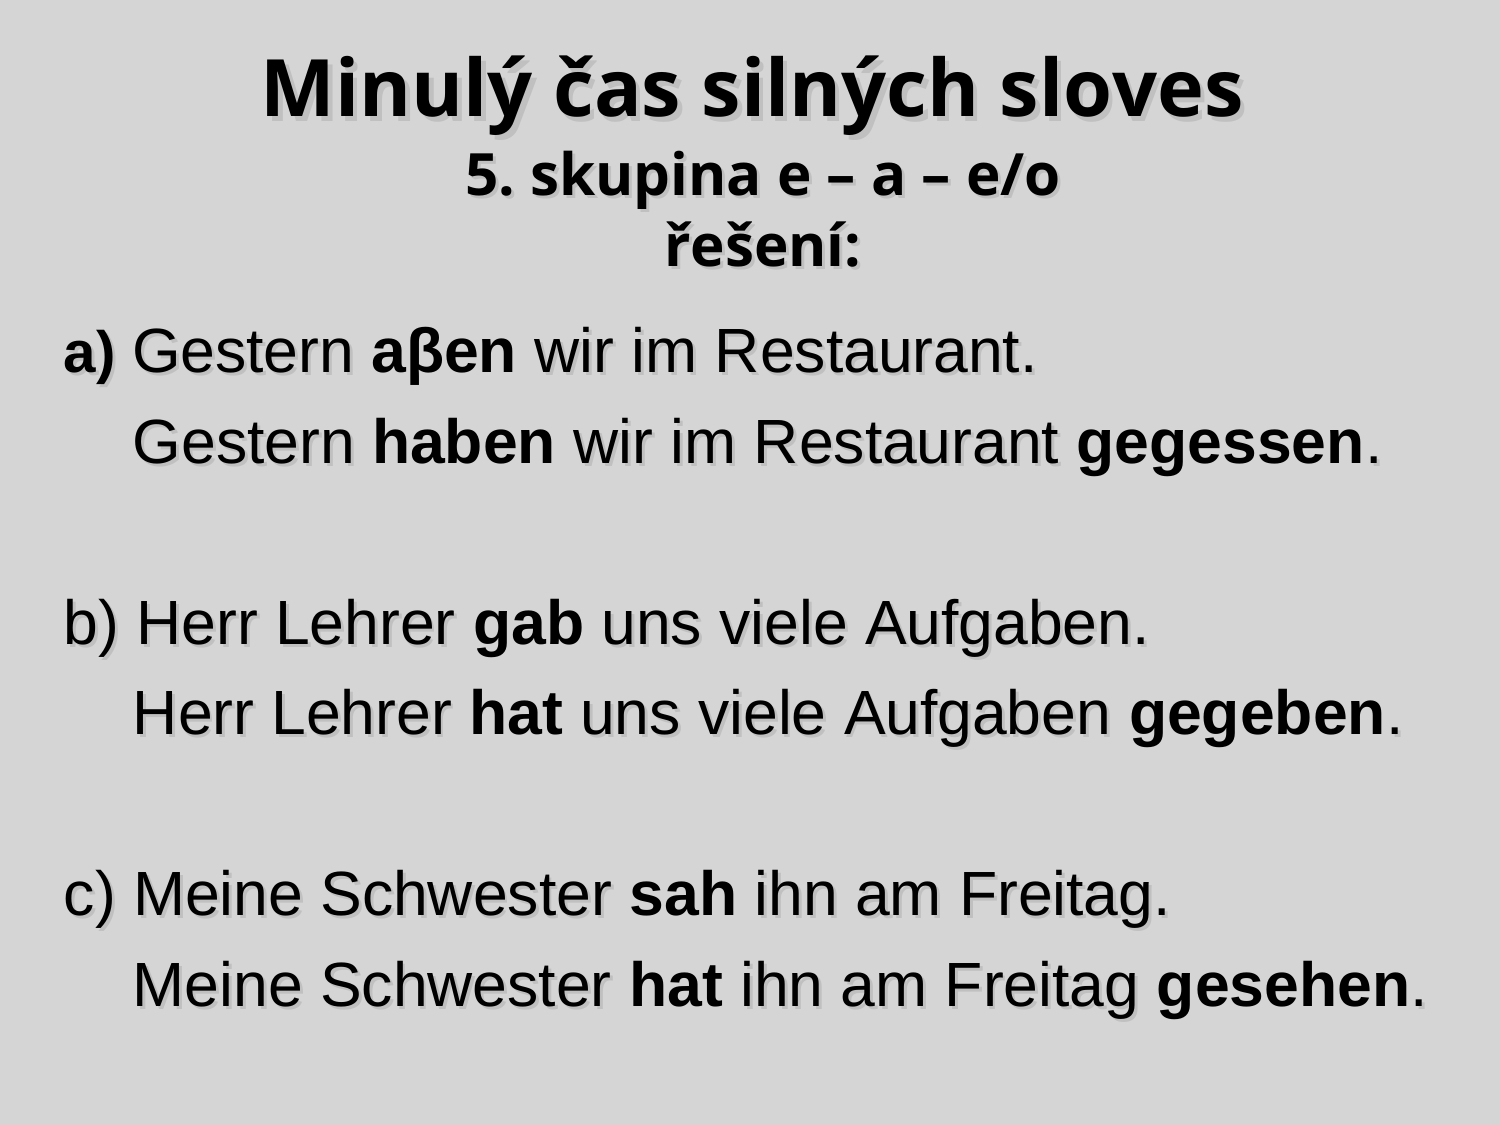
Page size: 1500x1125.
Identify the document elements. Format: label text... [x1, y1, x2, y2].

title Minulý čas silných sloves 5. skupina e – a – e/o řešení: [75, 30, 1451, 286]
list a) Gestern aβen wir im Restaurant. Gestern haben wir im Restaurant gegessen. b) Herr Lehrer gab uns viele Aufgaben. Herr Lehrer hat uns viele Aufgaben gegeben. c) Meine Schwester sah ihn am Freitag. Meine Schwester hat ihn am Freitag gesehen. [48, 302, 1459, 1073]
